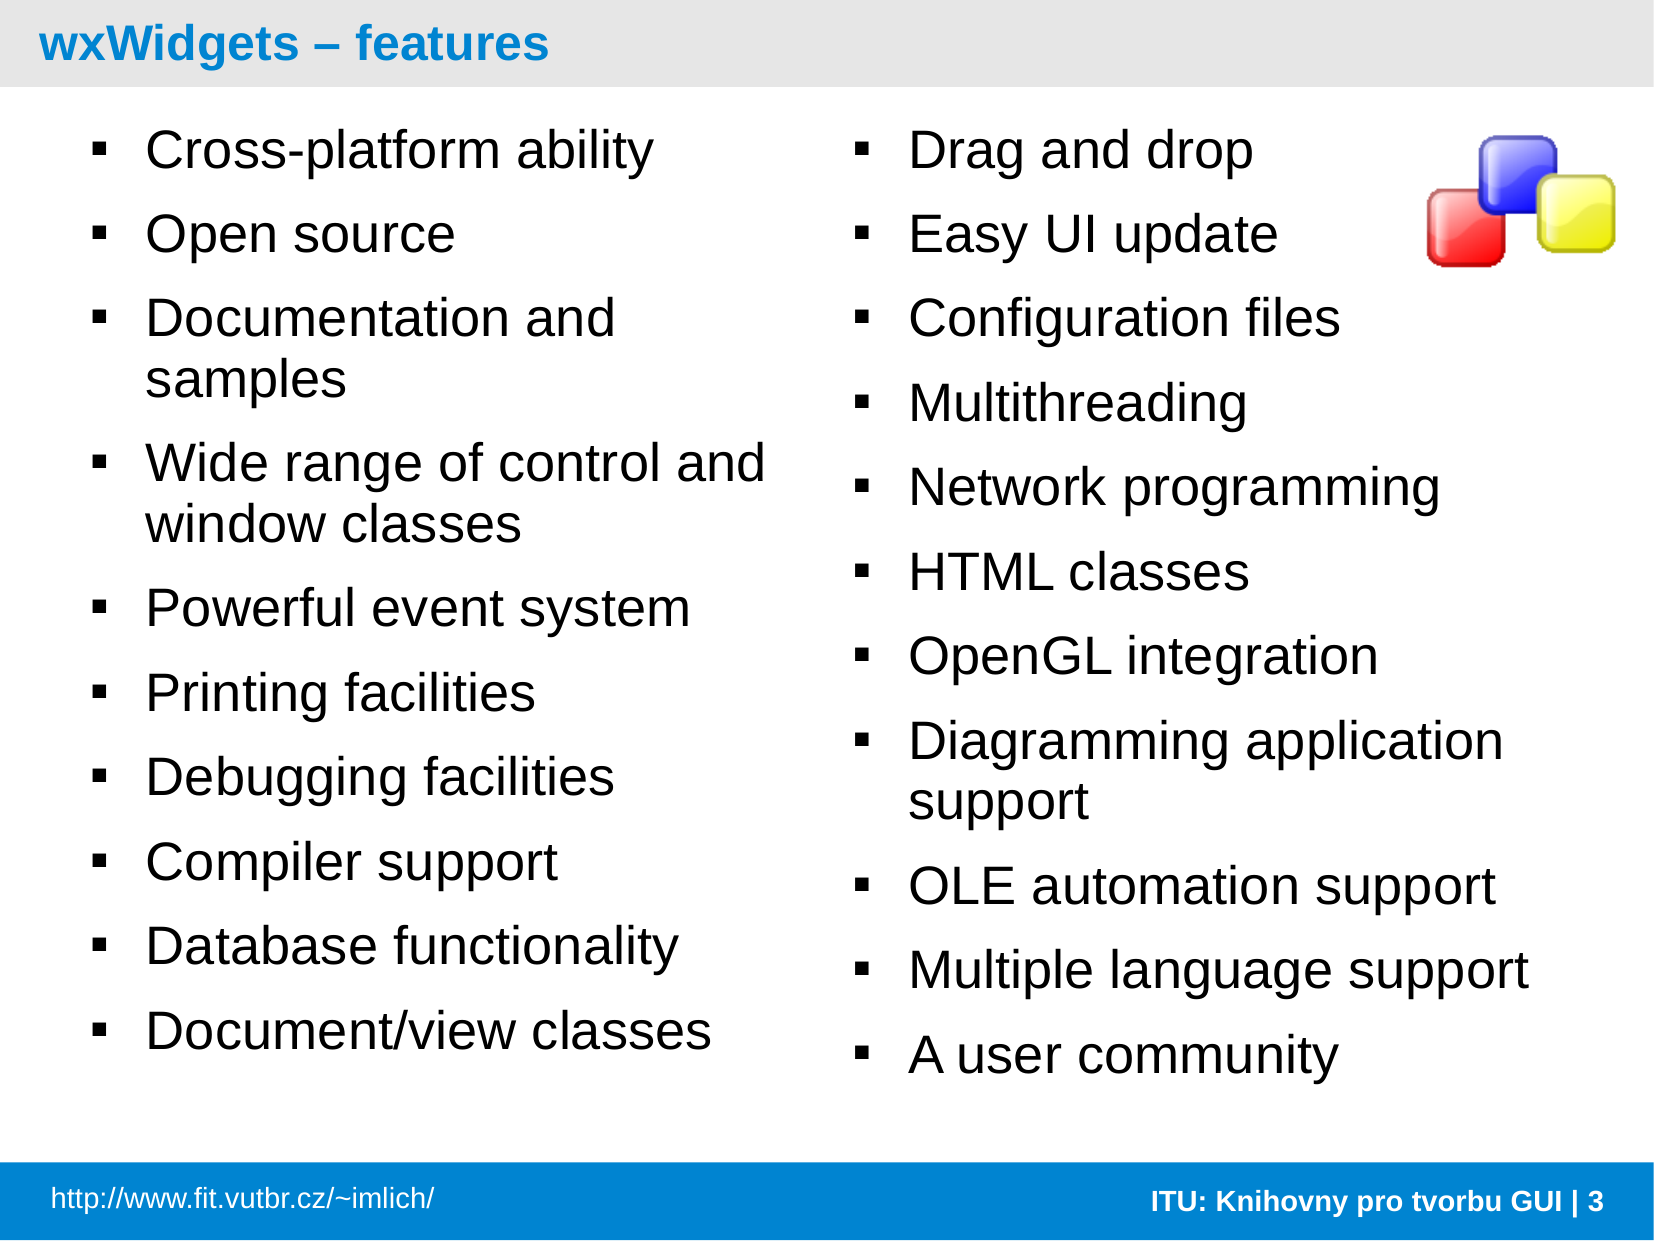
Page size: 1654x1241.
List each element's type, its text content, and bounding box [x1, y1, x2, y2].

picture [1421, 101, 1622, 302]
list Drag and drop Easy UI update Configuration files Multithreading Network programming HTML classes OpenGL integration Diagramming application support OLE automation support Multiple language support A user community [837, 119, 1564, 1166]
list Cross-platform ability Open source Documentation and samples Wide range of control and window classes Powerful event system Printing facilities Debugging facilities Compiler support Database functionality Document/view classes [75, 119, 802, 1142]
title wxWidgets – features [39, 5, 1615, 81]
